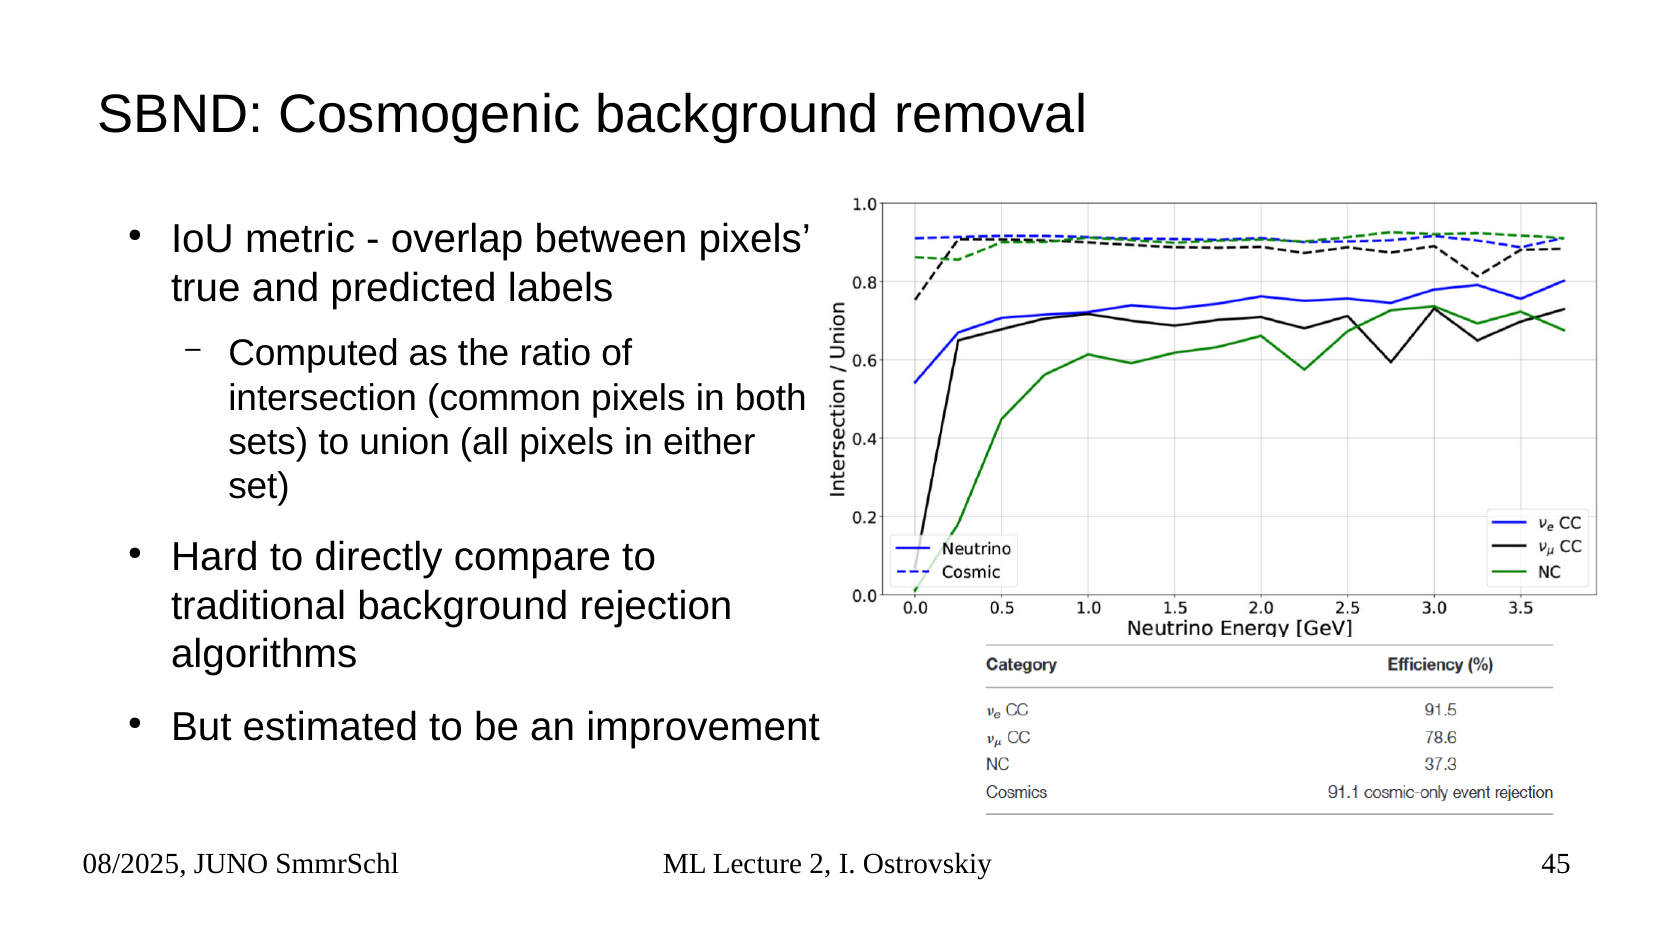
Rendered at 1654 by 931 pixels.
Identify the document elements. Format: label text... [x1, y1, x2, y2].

picture [817, 189, 1607, 818]
list IoU metric - overlap between pixels’ true and predicted labels Computed as the ratio of intersection (common pixels in both sets) to union (all pixels in either set) Hard to directly compare to traditional background rejection algorithms But estimated to be an improvement [113, 212, 826, 803]
title SBND: Cosmogenic background removal [82, 37, 1571, 193]
